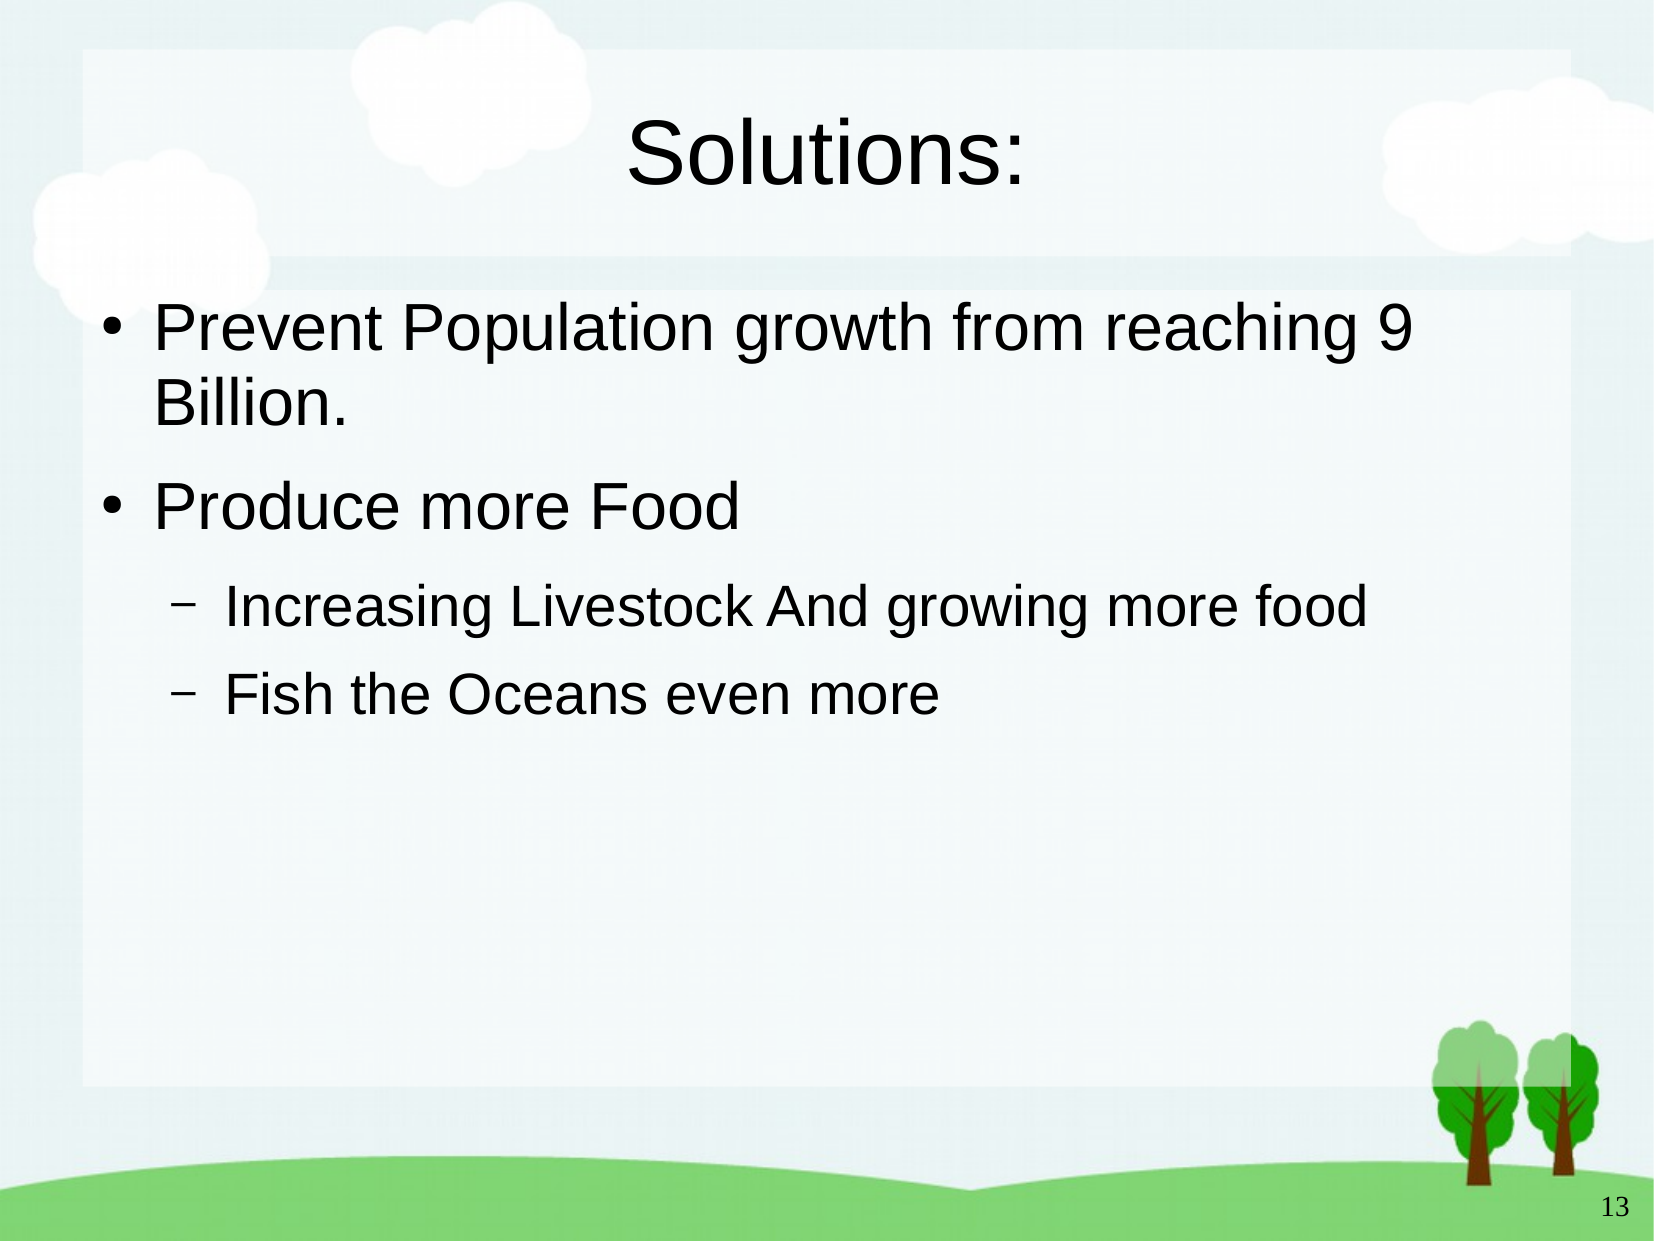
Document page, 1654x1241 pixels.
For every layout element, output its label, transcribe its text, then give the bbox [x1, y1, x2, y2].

list Prevent Population growth from reaching 9 Billion. Produce more Food Increasing Livestock And growing more food Fish the Oceans even more [82, 290, 1571, 1087]
picture [0, 0, 1654, 1241]
title Solutions: [82, 49, 1571, 257]
